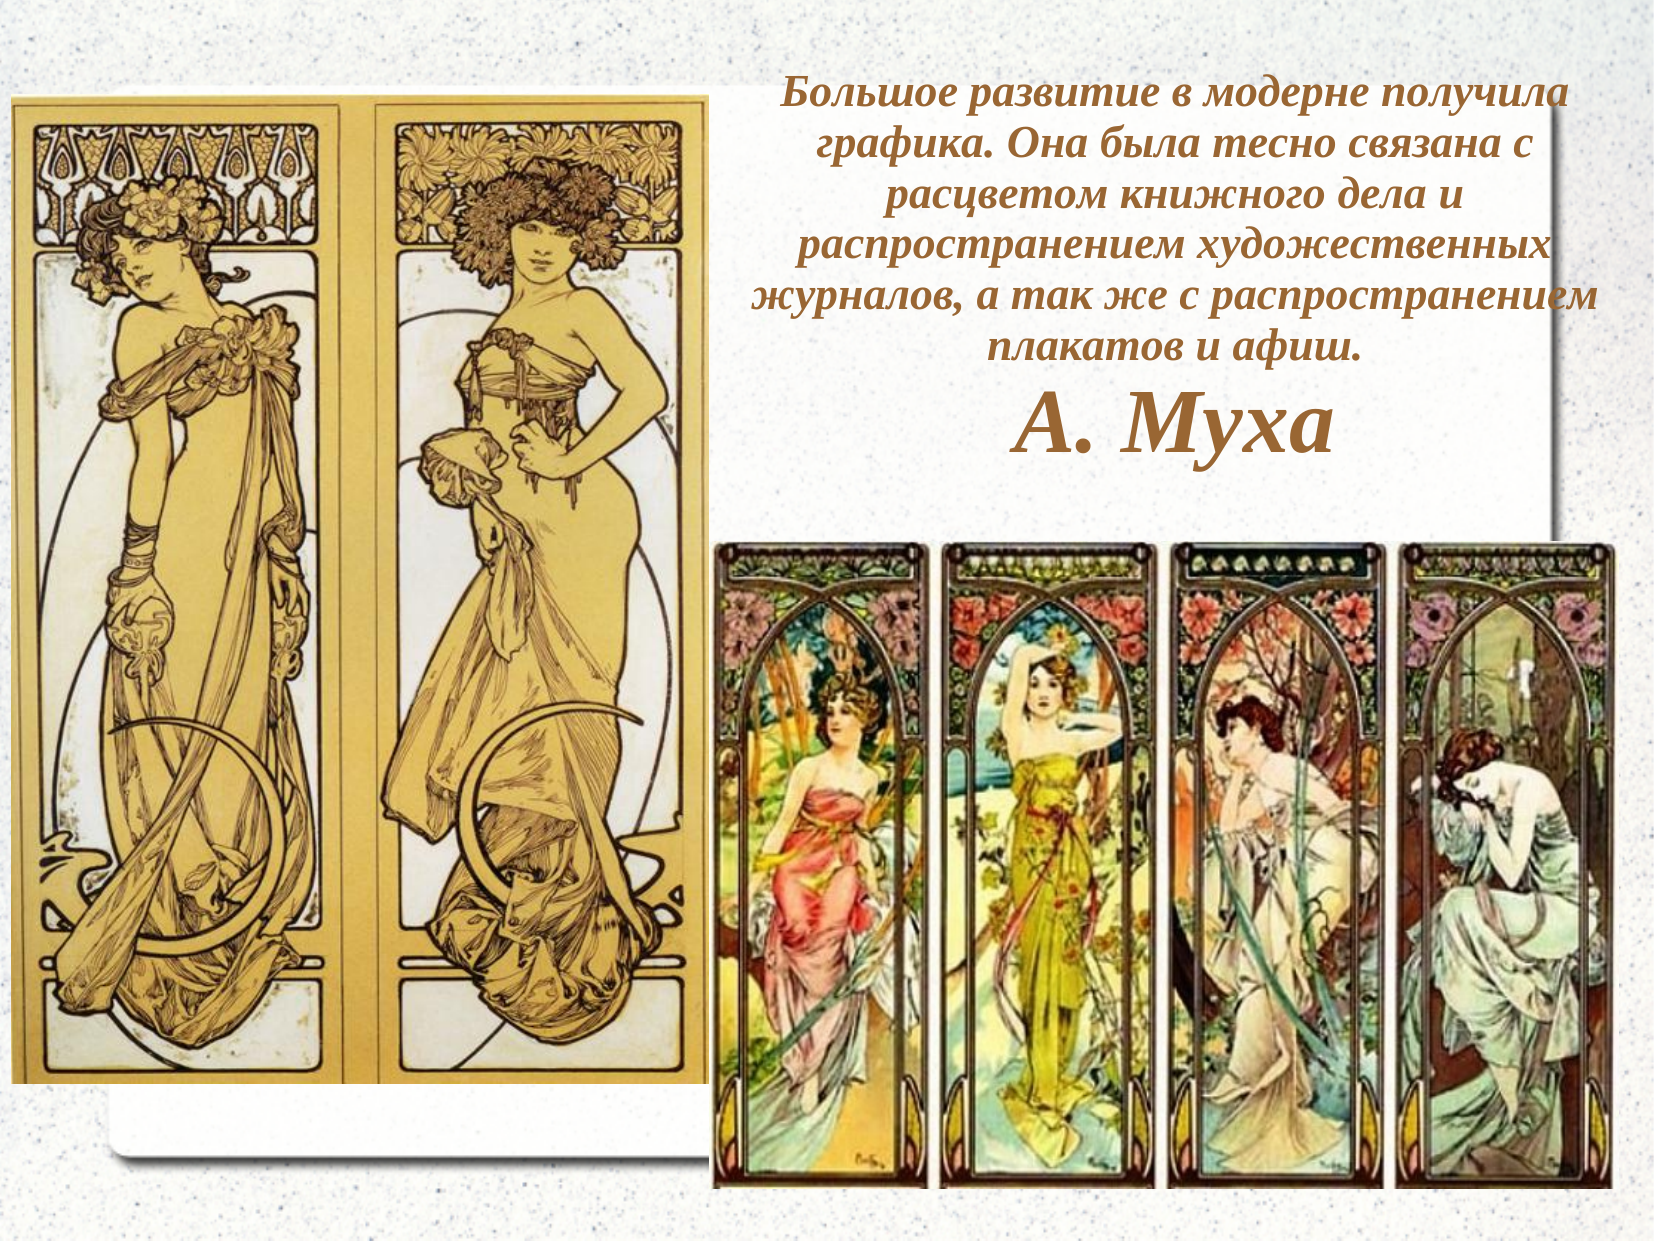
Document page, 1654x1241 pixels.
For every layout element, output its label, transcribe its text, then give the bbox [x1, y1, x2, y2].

picture [0, 0, 1654, 1241]
title Большое развитие в модерне получила графика. Она была тесно связана с расцветом книжного дела и распространением художественных журналов, а так же с распространением плакатов и афиш. А. Муха [720, 0, 1630, 567]
